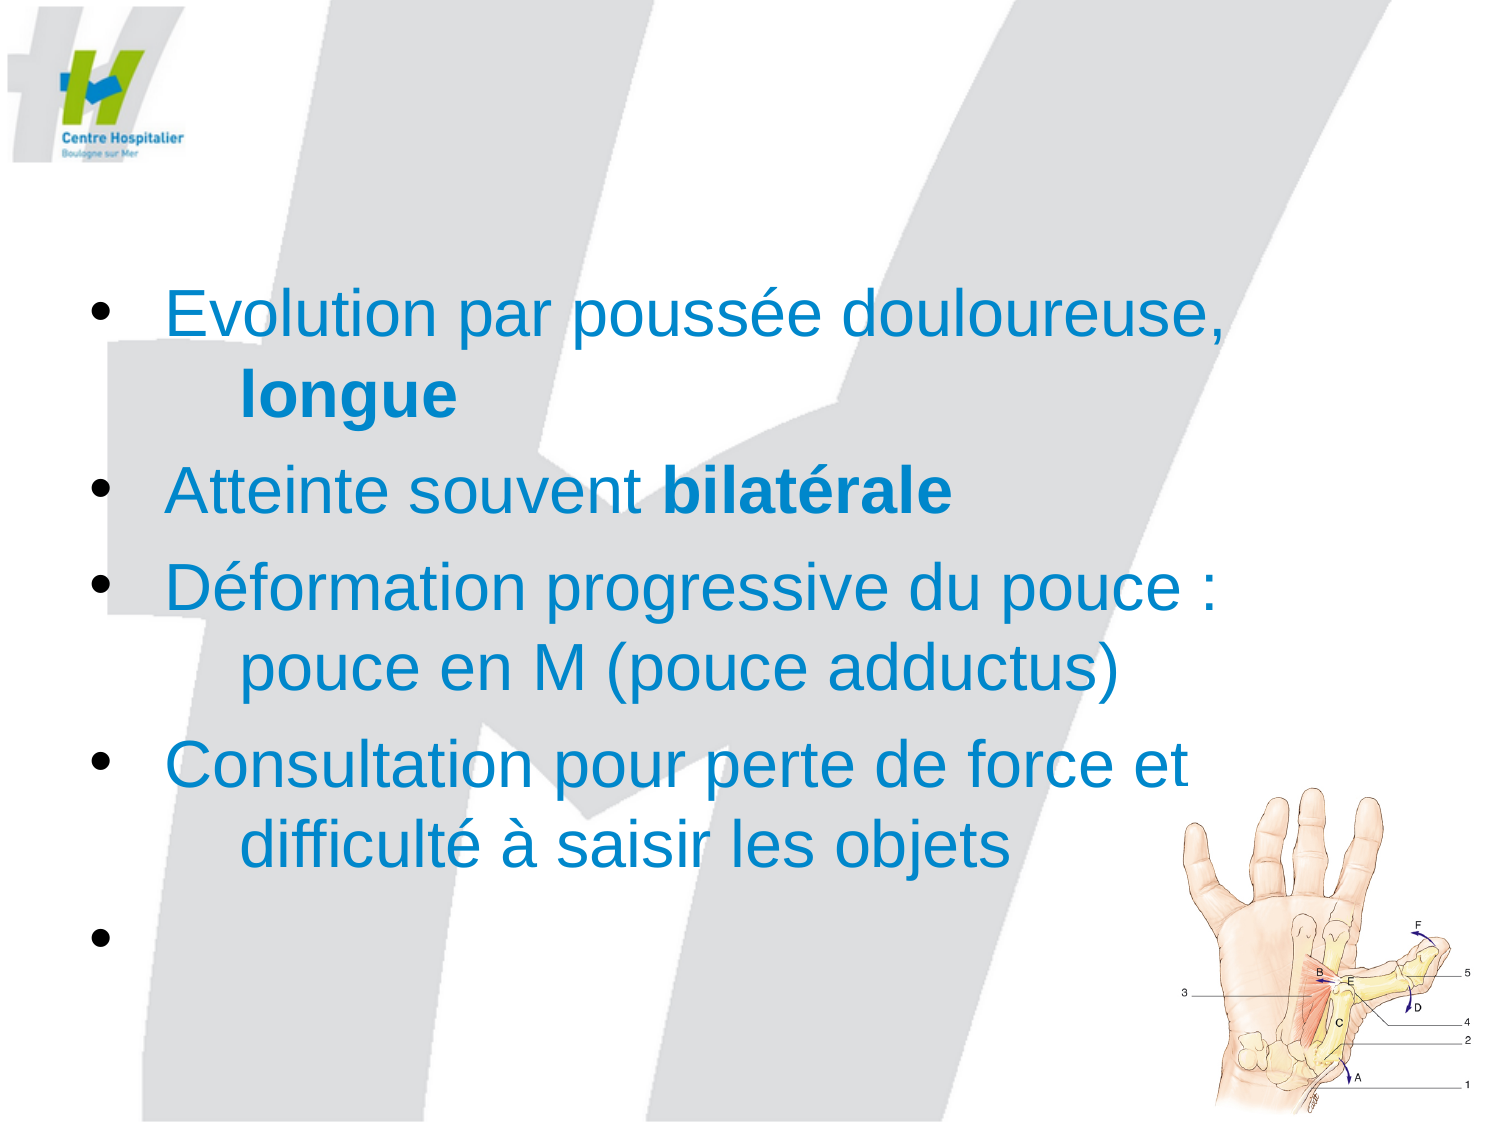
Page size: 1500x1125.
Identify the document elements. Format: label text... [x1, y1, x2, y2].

list Evolution par poussée douloureuse, longue Atteinte souvent bilatérale Déformation progressive du pouce : pouce en M (pouce adductus) Consultation pour perte de force et difficulté à saisir les objets [75, 262, 1425, 1005]
picture [1164, 786, 1488, 1117]
